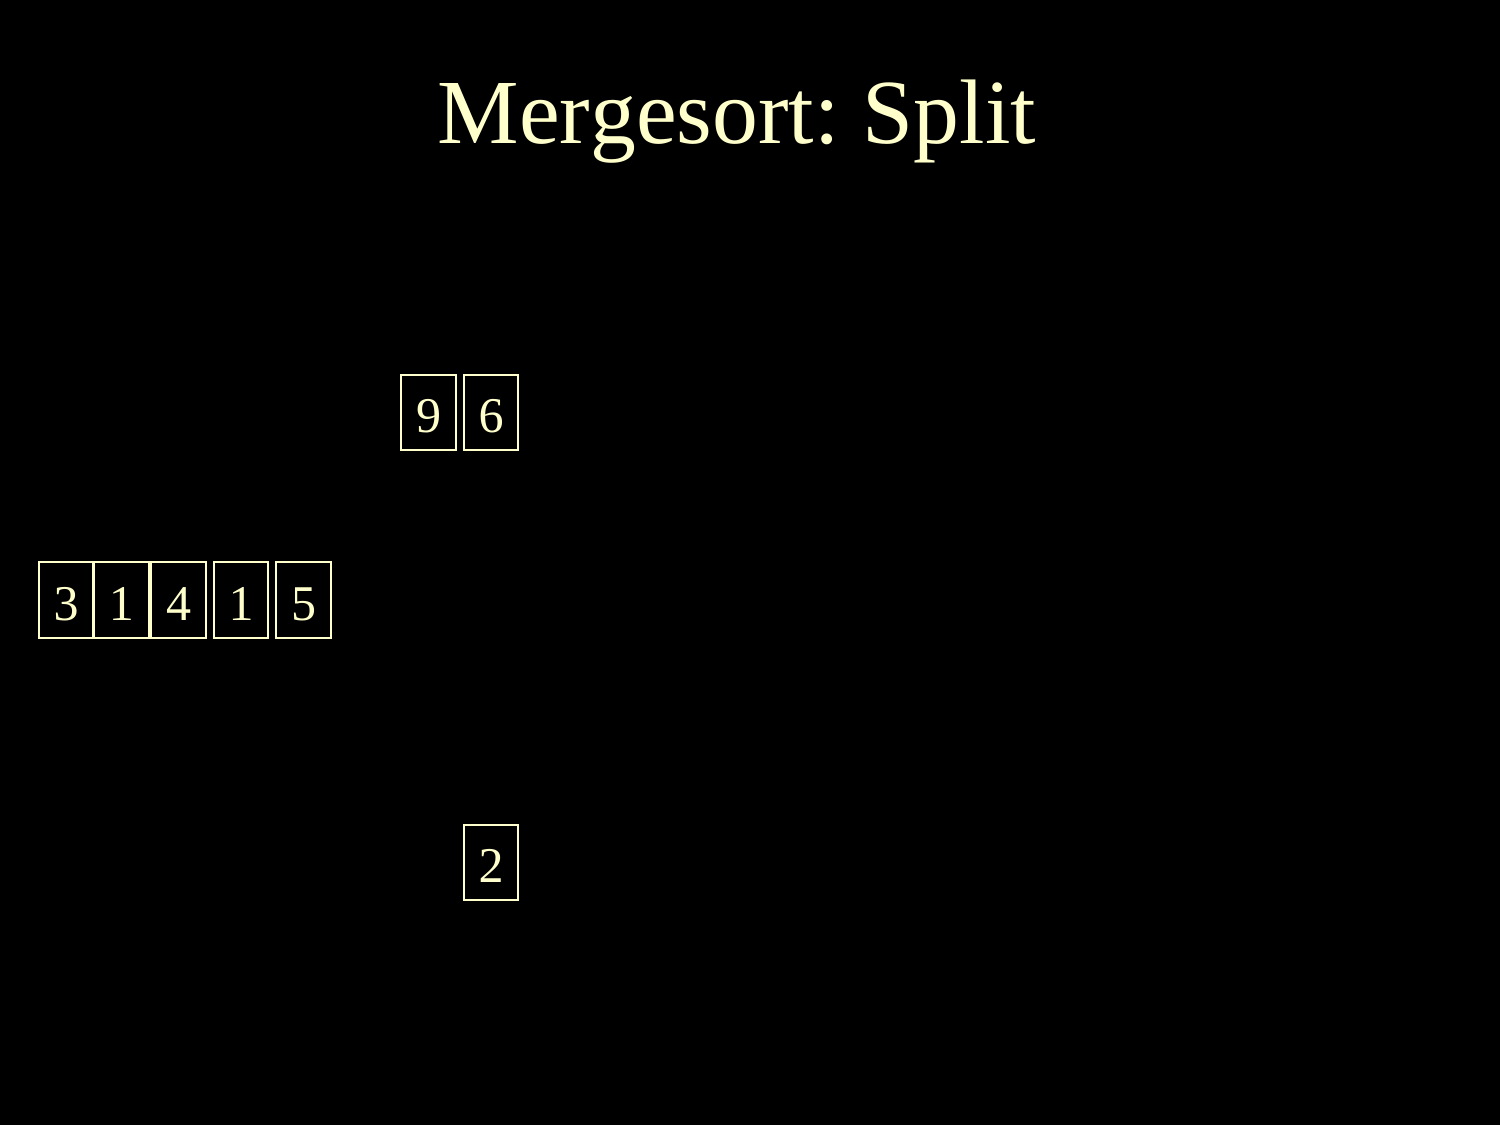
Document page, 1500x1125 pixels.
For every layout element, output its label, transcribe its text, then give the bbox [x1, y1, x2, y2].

text_box 3 [38, 562, 93, 638]
title Mergesort: Split [8, 50, 1467, 176]
text_box 1 [213, 562, 269, 638]
text_box 2 [463, 824, 519, 901]
text_box 5 [276, 562, 331, 638]
text_box 6 [463, 374, 519, 451]
text_box 4 [151, 562, 206, 638]
text_box 9 [401, 374, 456, 451]
text_box 1 [93, 562, 149, 638]
